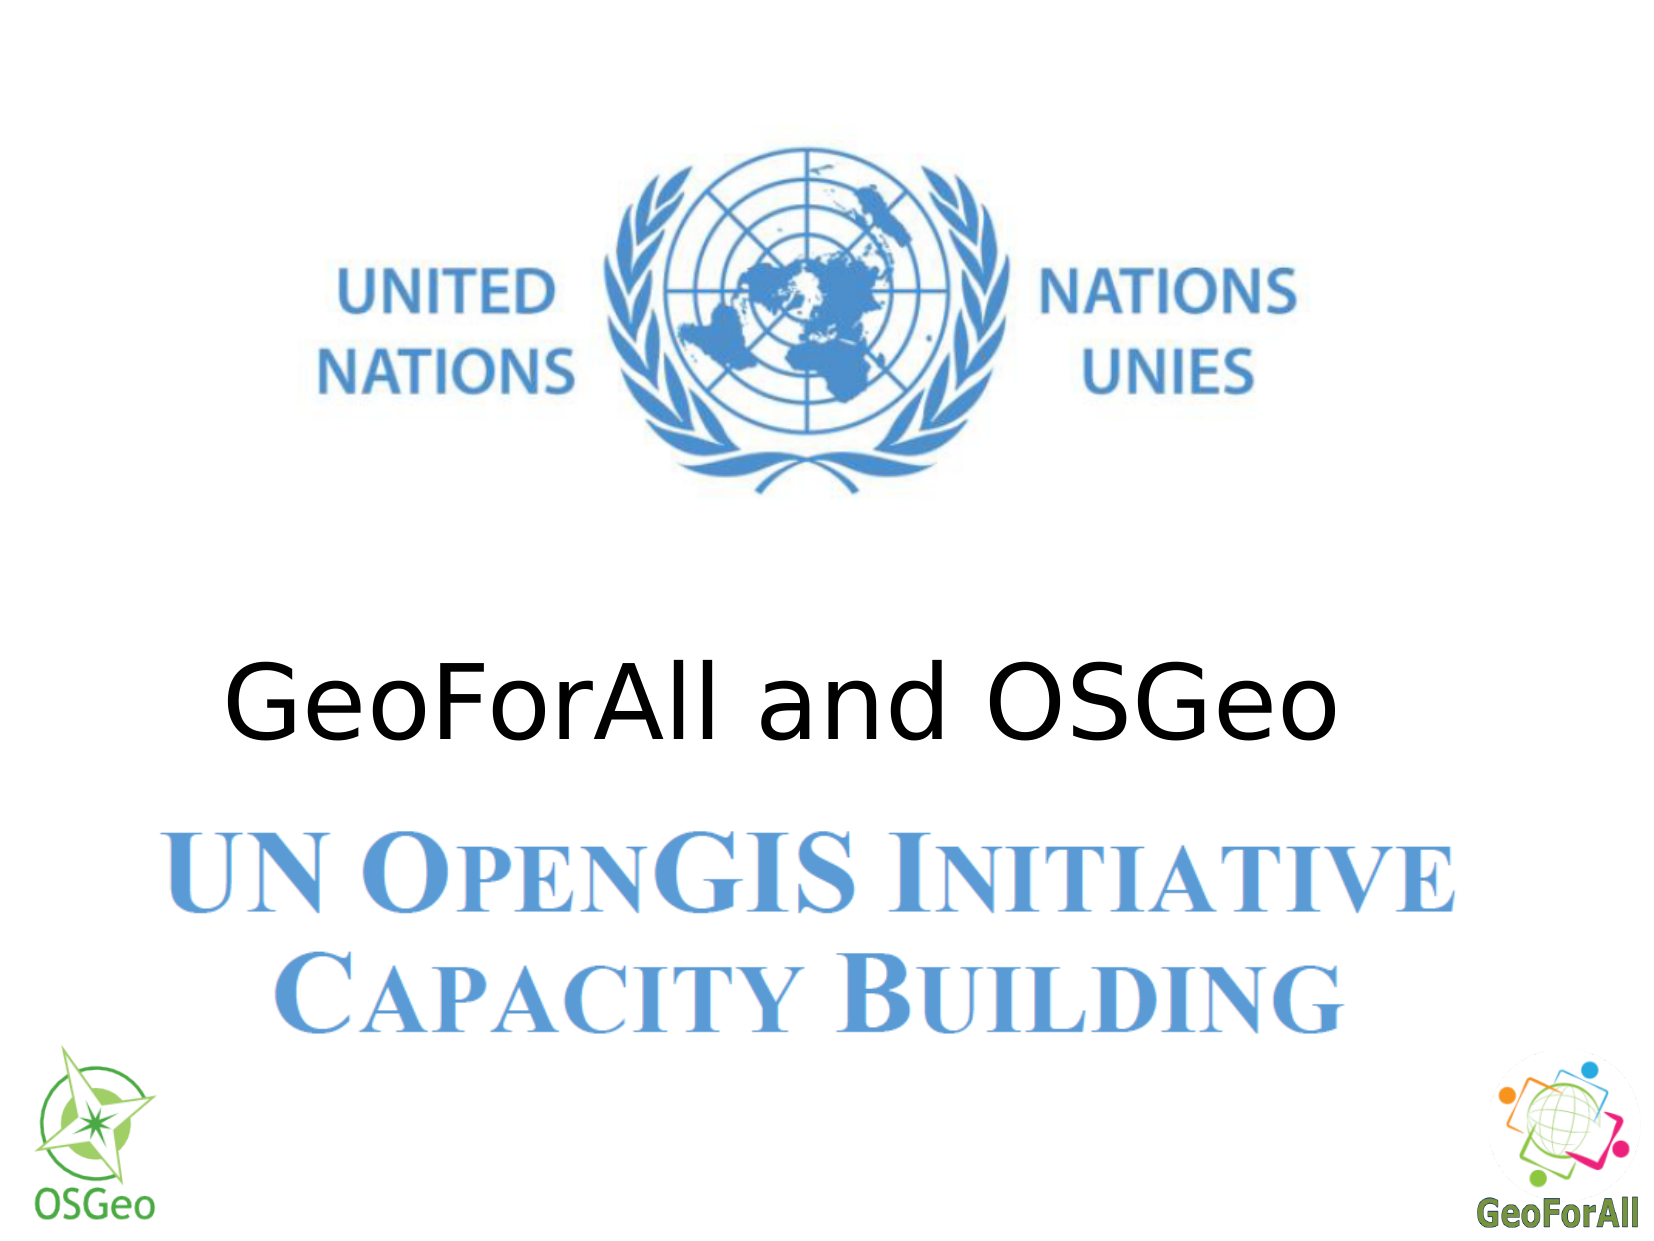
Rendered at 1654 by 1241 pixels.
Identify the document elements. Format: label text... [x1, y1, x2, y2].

picture [5, 58, 1654, 1241]
text_box GeoForAll and OSGeo [98, 513, 1501, 786]
